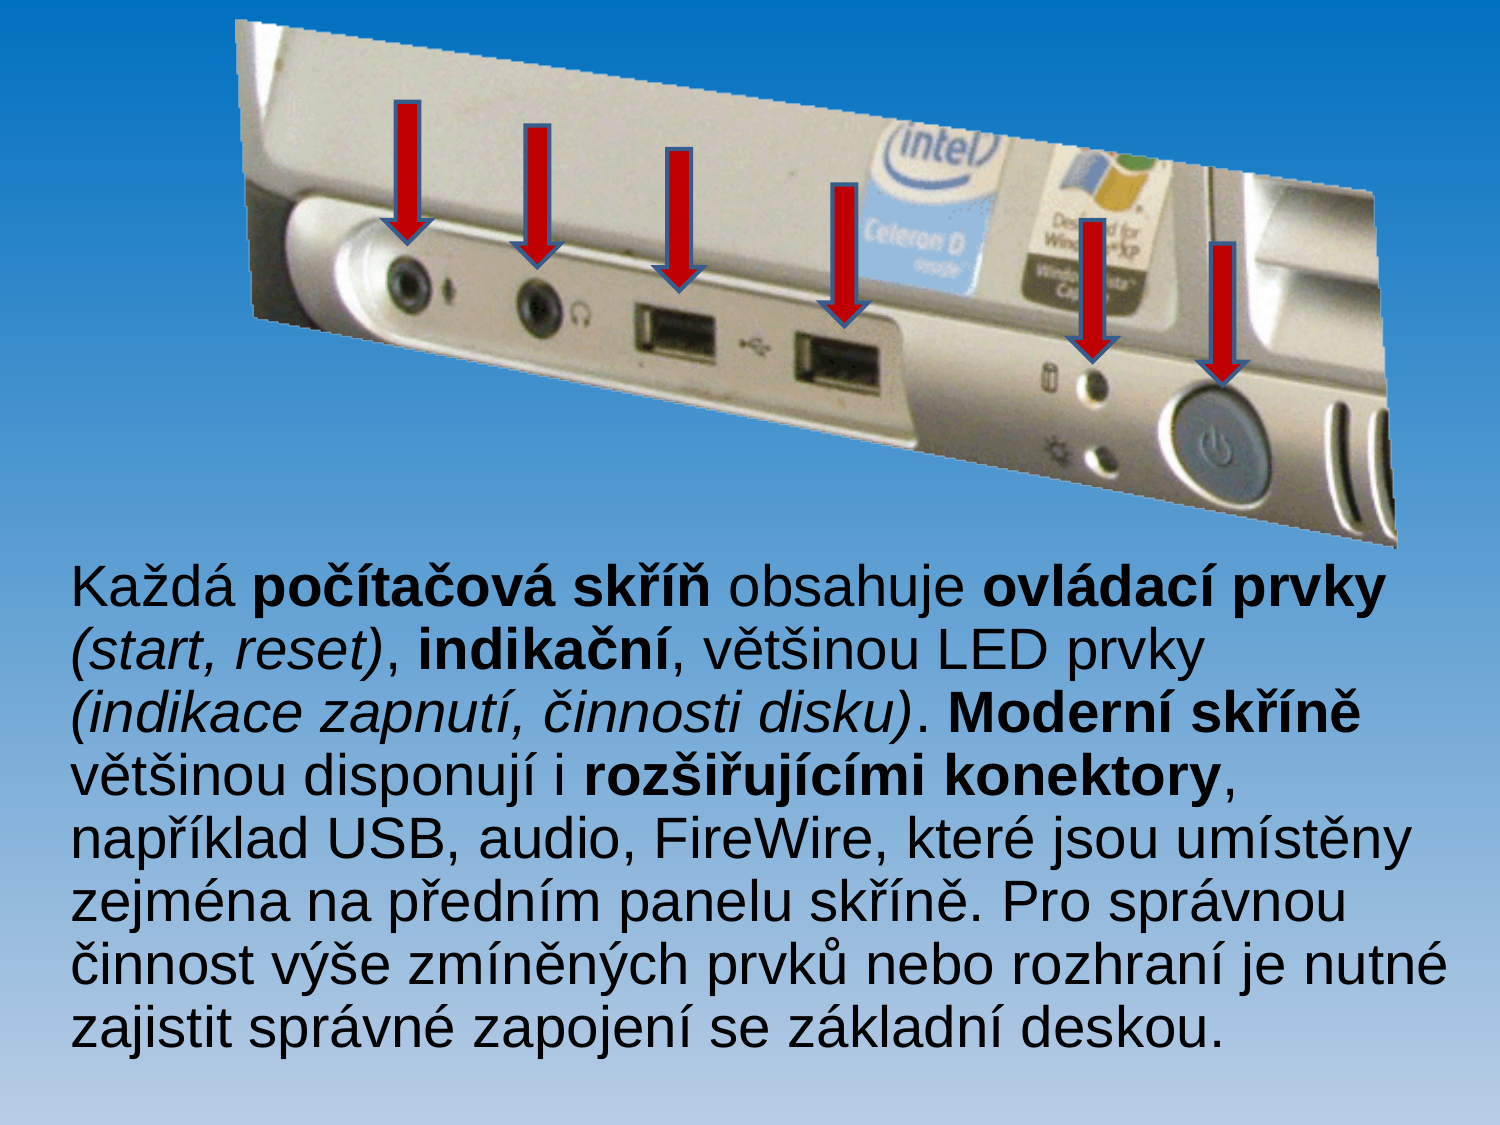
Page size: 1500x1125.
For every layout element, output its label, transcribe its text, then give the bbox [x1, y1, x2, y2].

text_box [1198, 243, 1247, 386]
picture [235, 18, 1400, 548]
list Každá počítačová skříň obsahuje ovládací prvky (start, reset), indikační, většinou LED prvky (indikace zapnutí, činnosti disku). Moderní skříně většinou disponují i rozšiřujícími konektory, například USB, audio, FireWire, které jsou umístěny zejména na předním panelu skříně. Pro správnou činnost výše zmíněných prvků nebo rozhraní je nutné zajistit správné zapojení se základní deskou. [0, 548, 1470, 1125]
text_box [655, 148, 703, 291]
text_box [820, 184, 869, 327]
text_box [383, 101, 432, 244]
text_box [1069, 219, 1117, 362]
text_box [513, 125, 561, 268]
